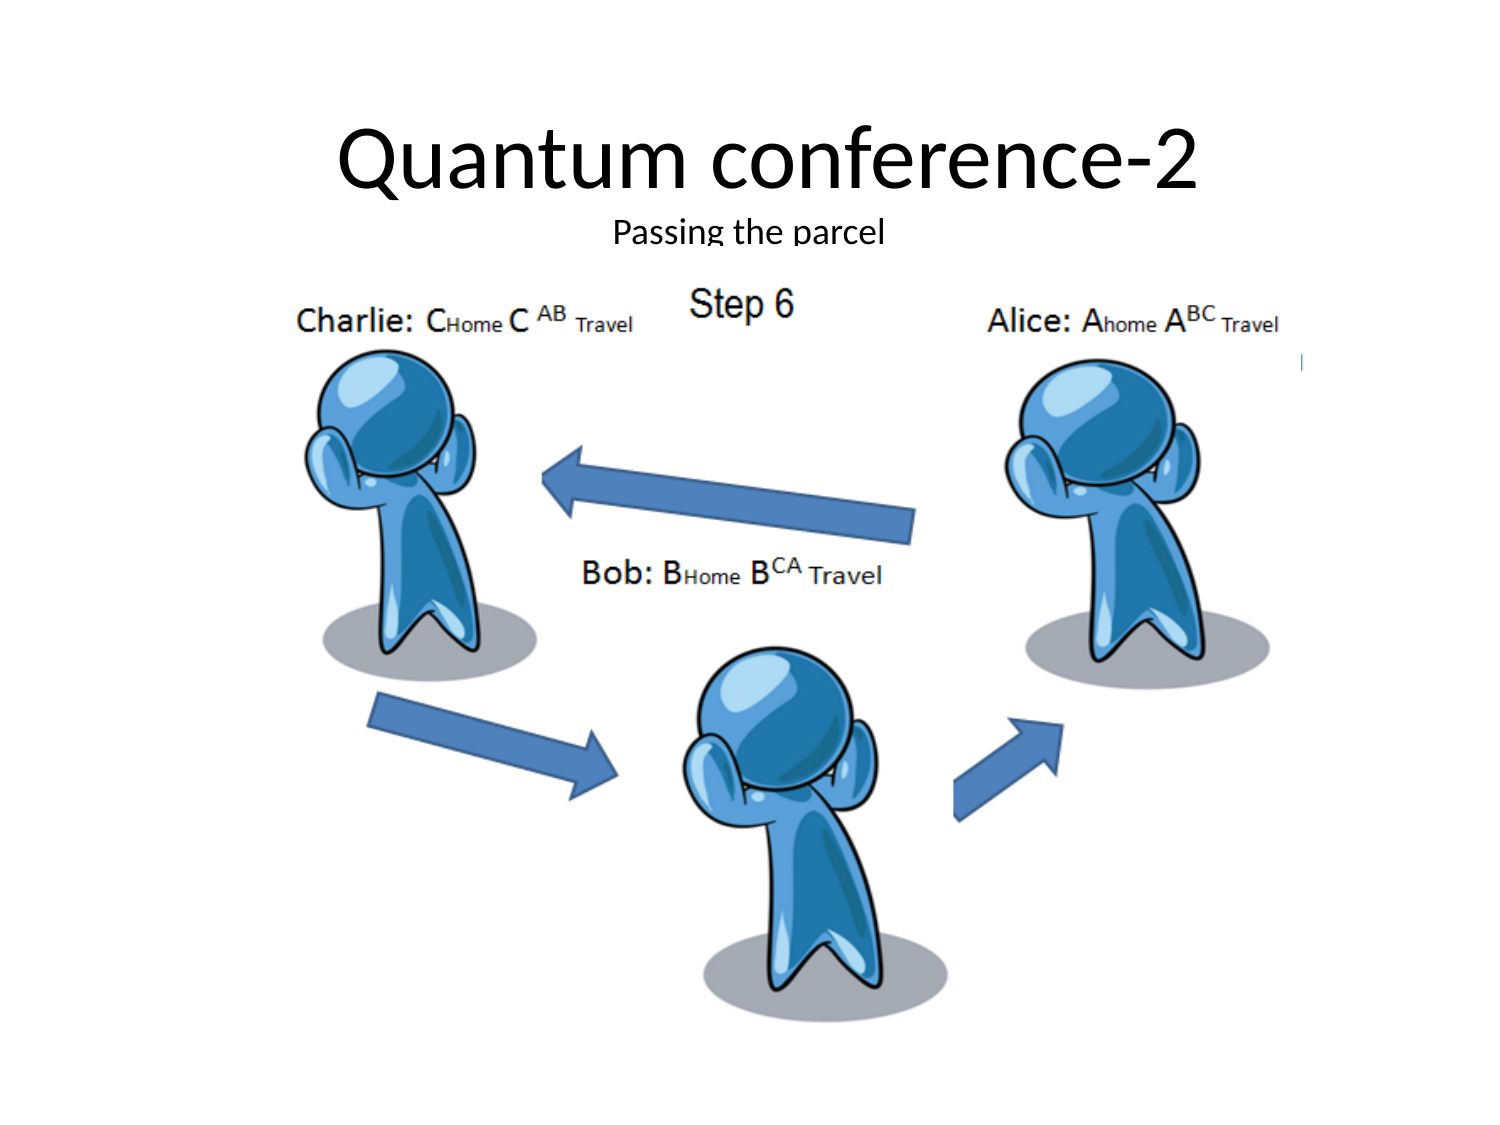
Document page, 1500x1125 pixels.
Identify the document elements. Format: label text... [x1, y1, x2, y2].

title Quantum conference-2 [93, 58, 1444, 247]
text_box Passing the parcel [597, 199, 904, 246]
picture [210, 246, 1332, 1043]
